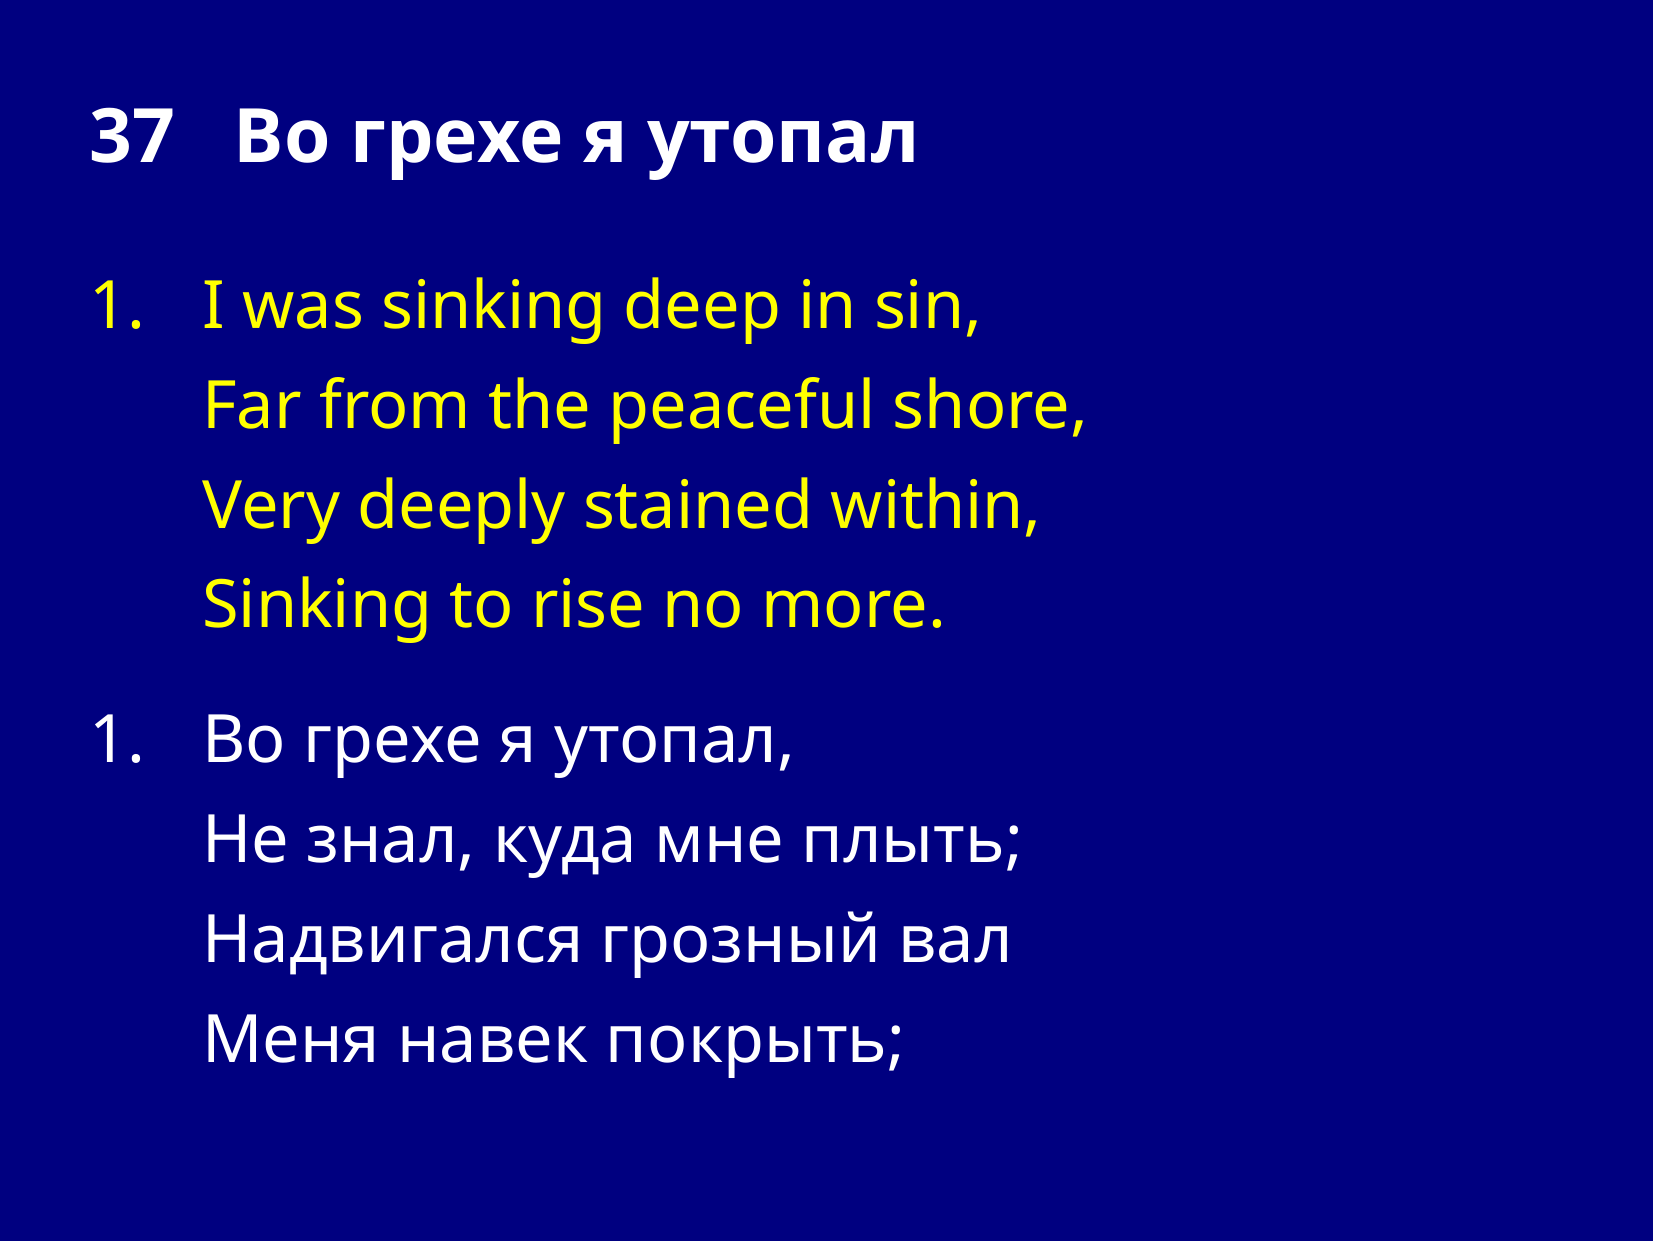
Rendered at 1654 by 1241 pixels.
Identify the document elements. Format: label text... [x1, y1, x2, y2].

text_box 37 Во грехе я утопал [75, 75, 1576, 188]
text_box 1. I was sinking deep in sin, Far from the peaceful shore, Very deeply stained within, Sinking to rise no more. [75, 188, 1576, 638]
text_box 1. Во грехе я утопал, Не знал, куда мне плыть; Надвигался грозный вал Меня навек покрыть; [75, 675, 1576, 1163]
